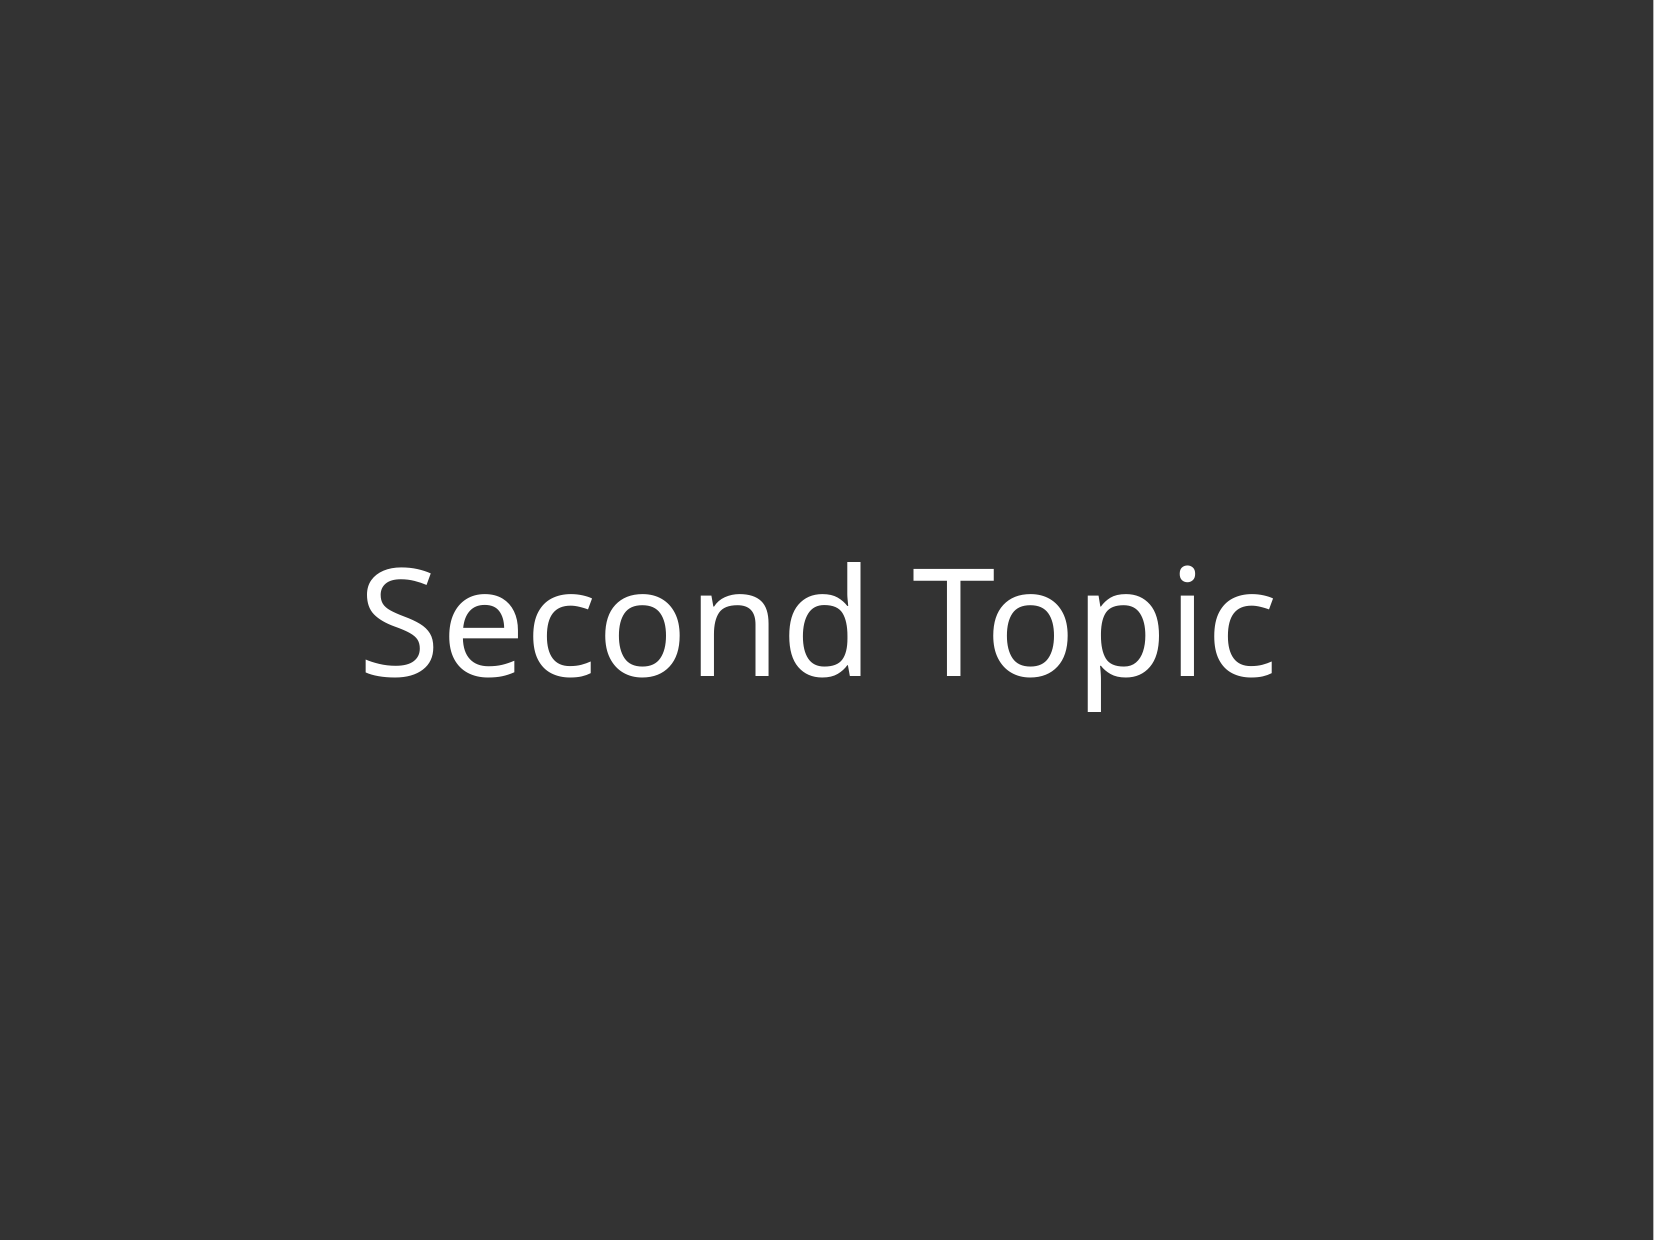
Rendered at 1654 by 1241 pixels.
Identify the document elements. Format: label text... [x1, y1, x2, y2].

title Second Topic [74, 524, 1564, 713]
